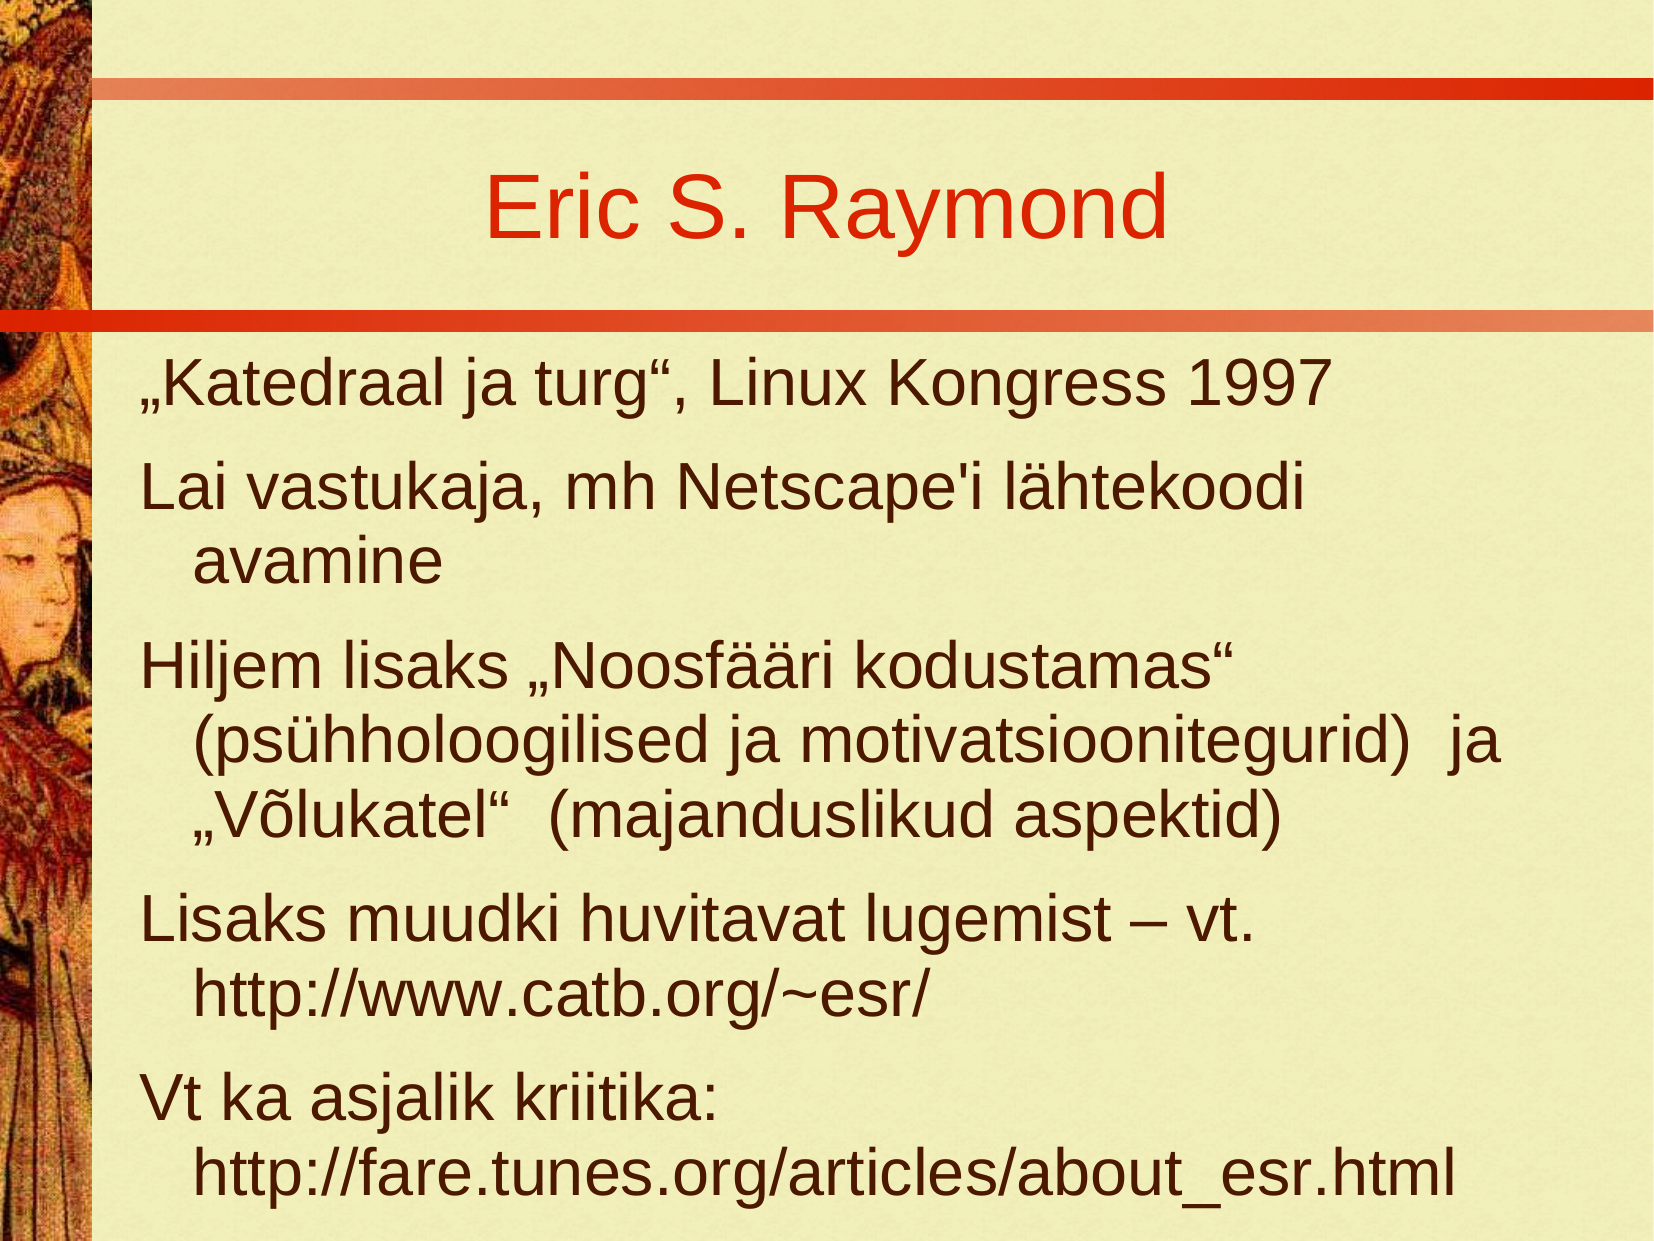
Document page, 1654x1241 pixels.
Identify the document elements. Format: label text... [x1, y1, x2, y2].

picture [0, 332, 1654, 1241]
picture [0, 0, 1654, 310]
list „Katedraal ja turg“, Linux Kongress 1997 Lai vastukaja, mh Netscape'i lähtekoodi avamine Hiljem lisaks „Noosfääri kodustamas“ (psühholoogilised ja motivatsioonitegurid) ja „Võlukatel“ (majanduslikud aspektid) Lisaks muudki huvitavat lugemist – vt. http://www.catb.org/~esr/ Vt ka asjalik kriitika: http://fare.tunes.org/articles/about_esr.html [121, 344, 1534, 1210]
title Eric S. Raymond [121, 110, 1534, 303]
